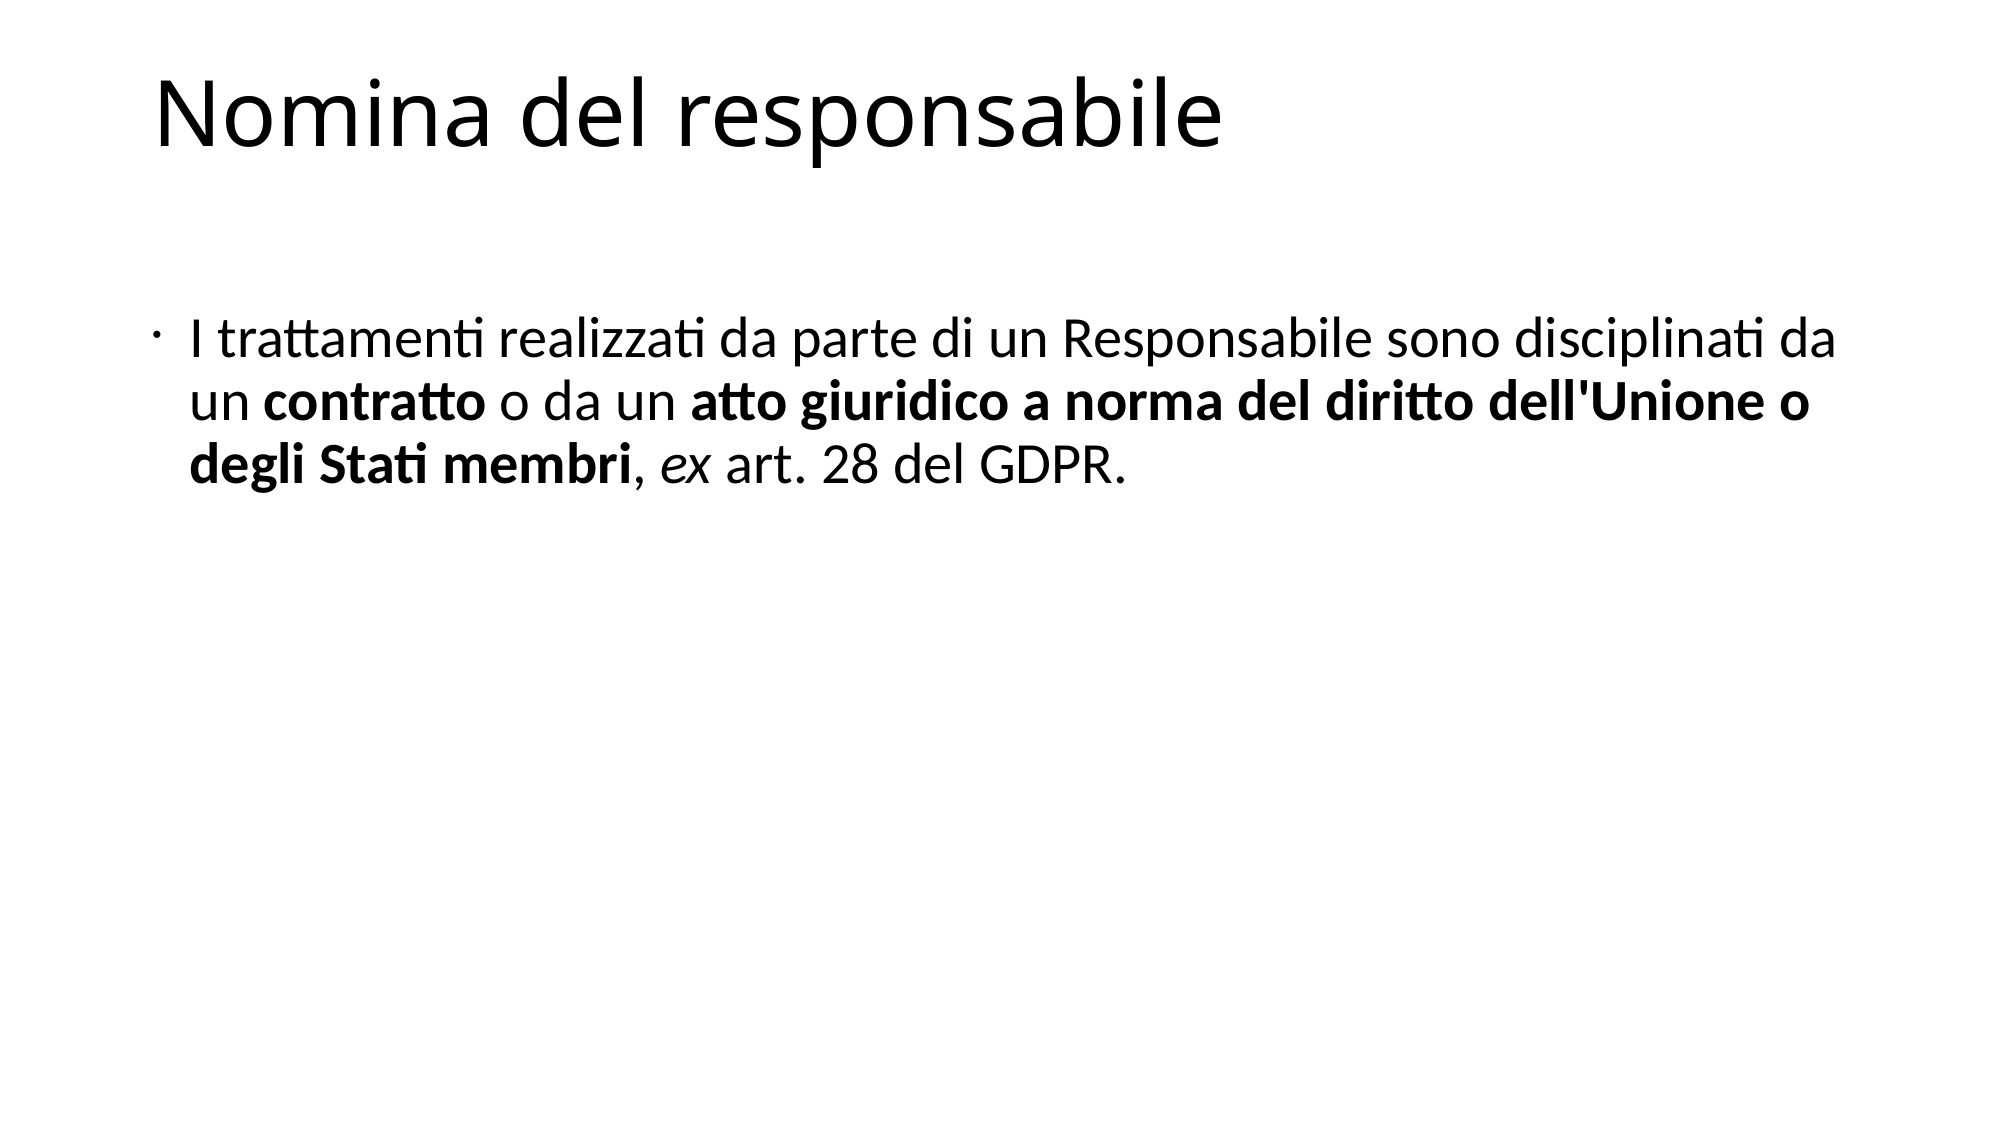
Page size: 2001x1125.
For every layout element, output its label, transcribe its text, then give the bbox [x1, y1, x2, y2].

title Nomina del responsabile [137, 59, 1863, 278]
list I trattamenti realizzati da parte di un Responsabile sono disciplinati da un contratto o da un atto giuridico a norma del diritto dell'Unione o degli Stati membri, ex art. 28 del GDPR. [137, 299, 1863, 1014]
